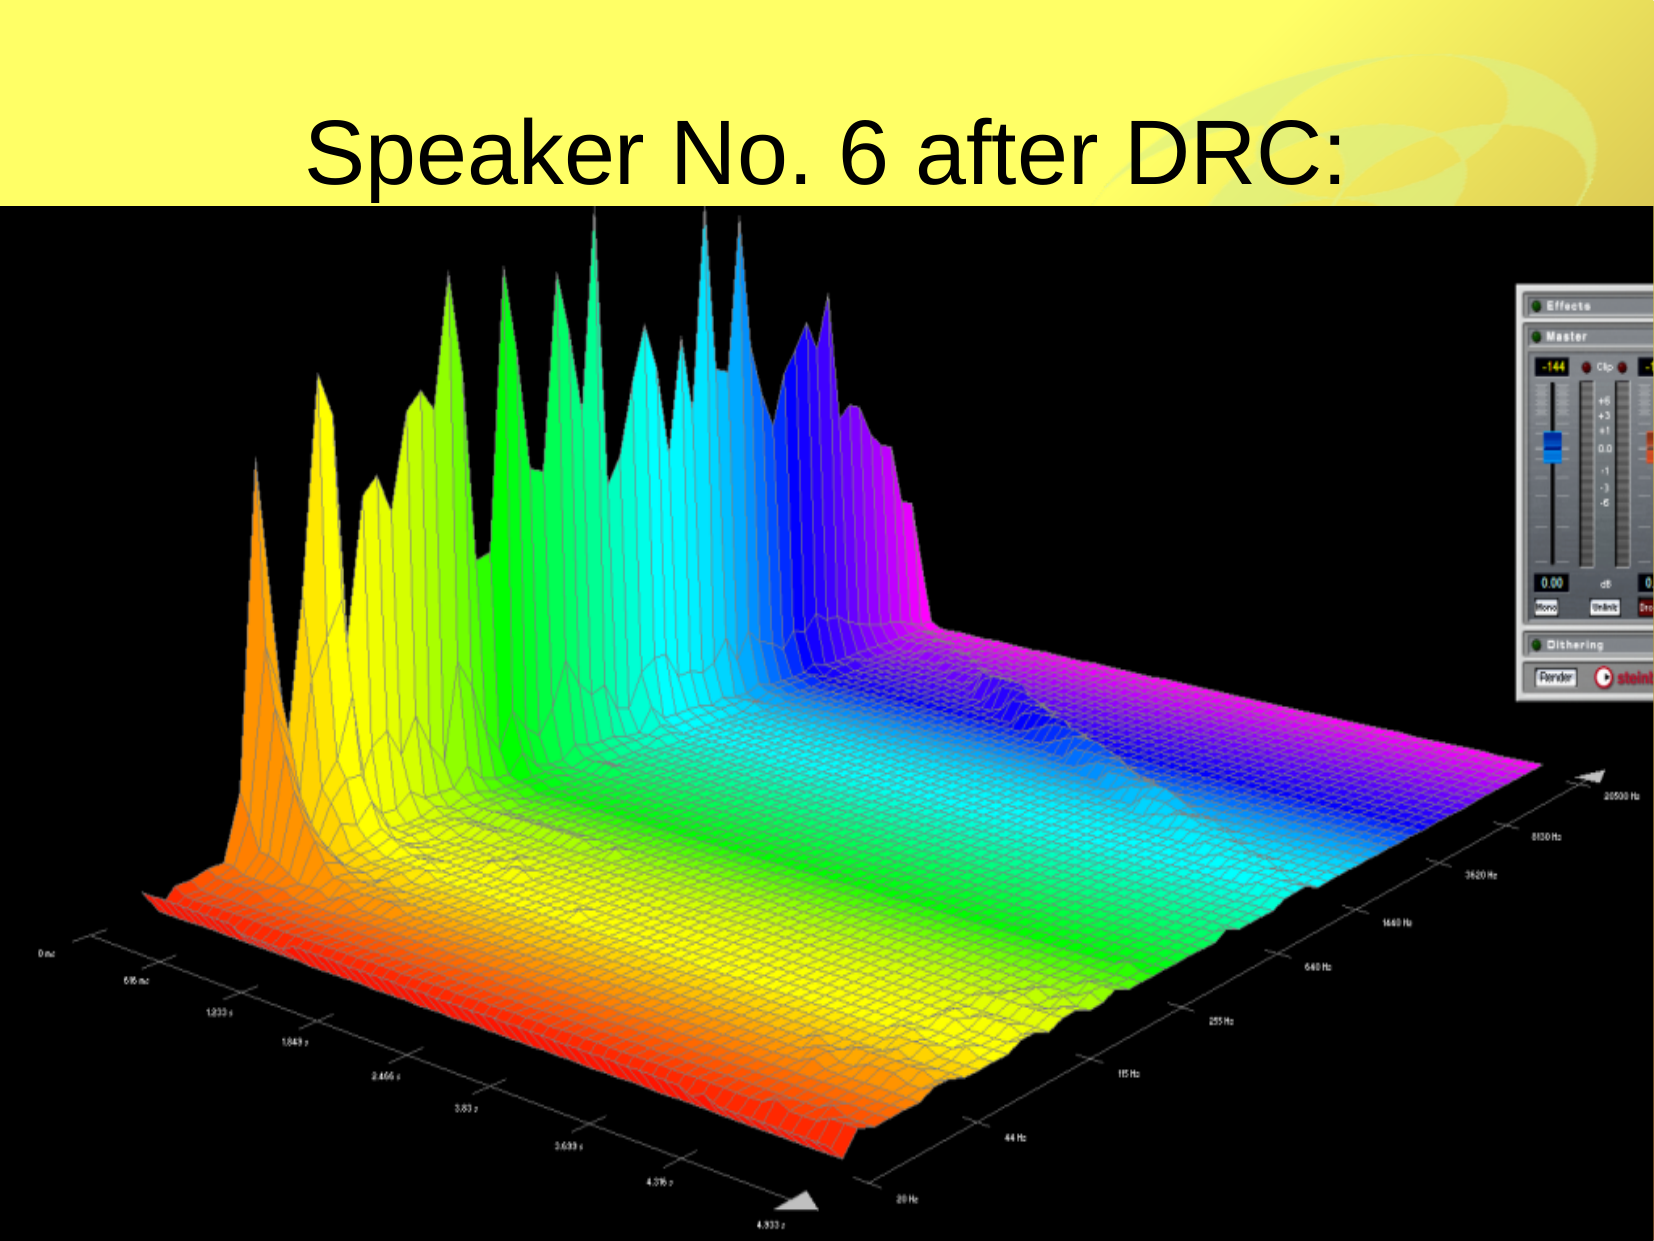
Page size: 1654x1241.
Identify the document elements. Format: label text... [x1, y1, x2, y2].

title Speaker No. 6 after DRC: [82, 49, 1571, 206]
picture [0, 206, 1654, 1241]
